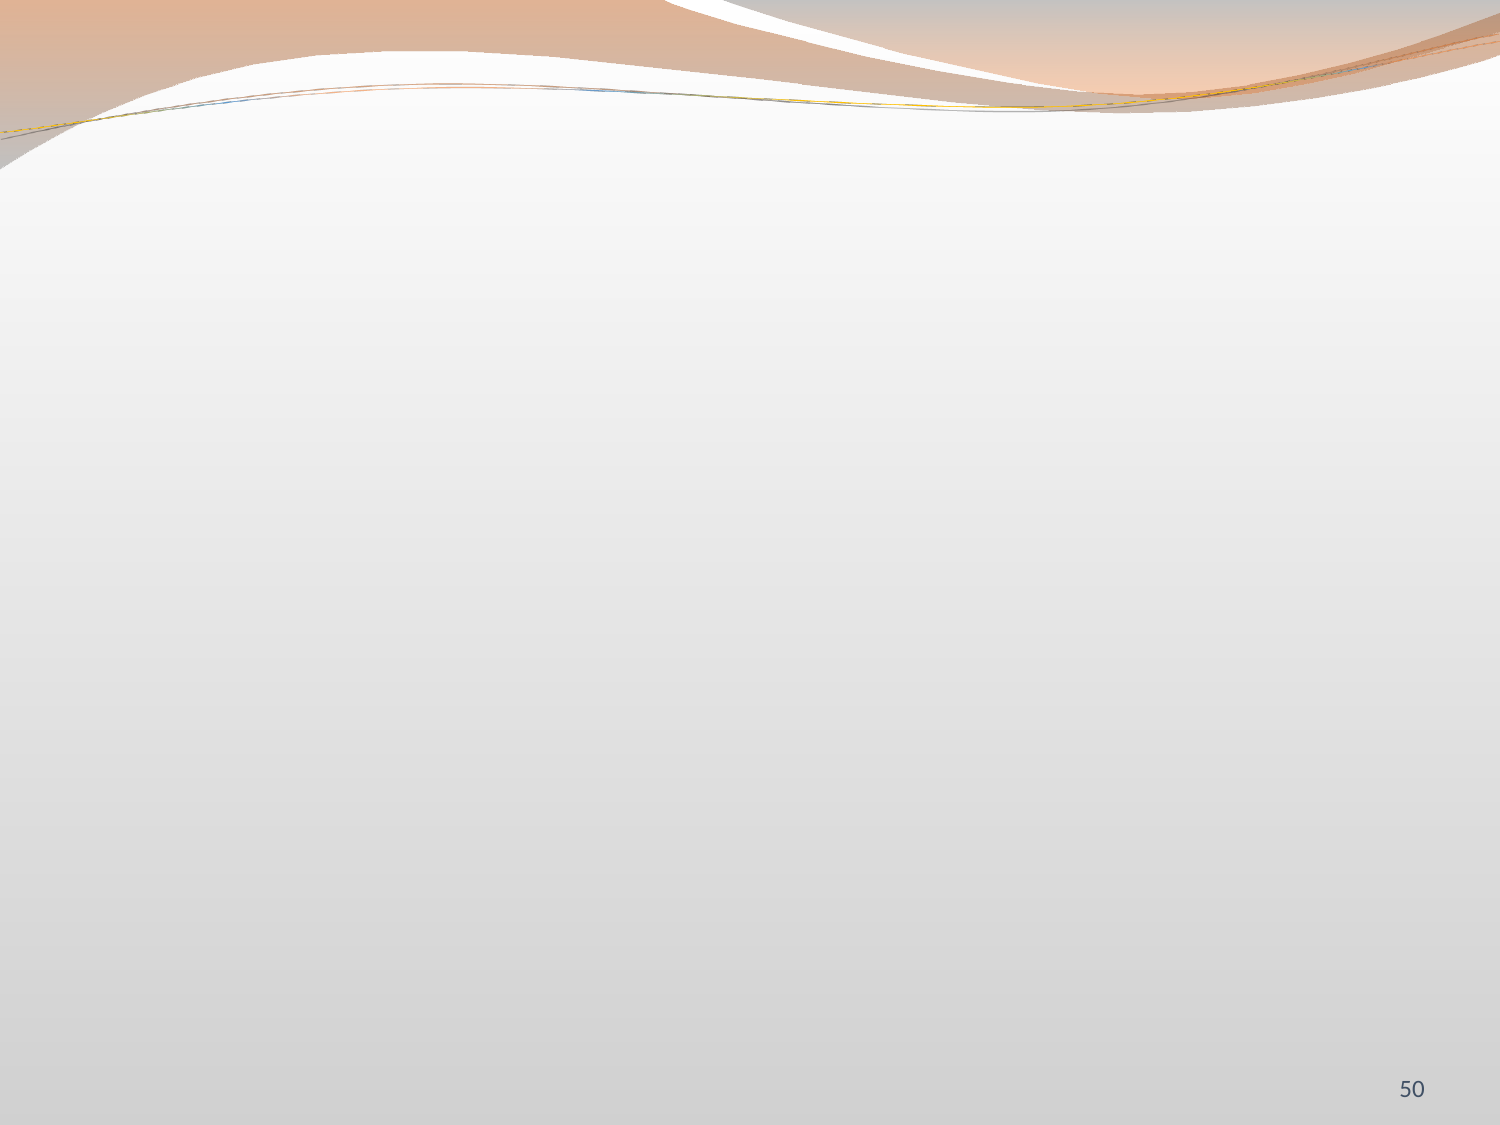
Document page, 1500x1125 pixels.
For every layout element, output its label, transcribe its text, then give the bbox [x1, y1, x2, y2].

text_box <編號> [1299, 1042, 1426, 1103]
picture [0, 0, 1500, 1125]
